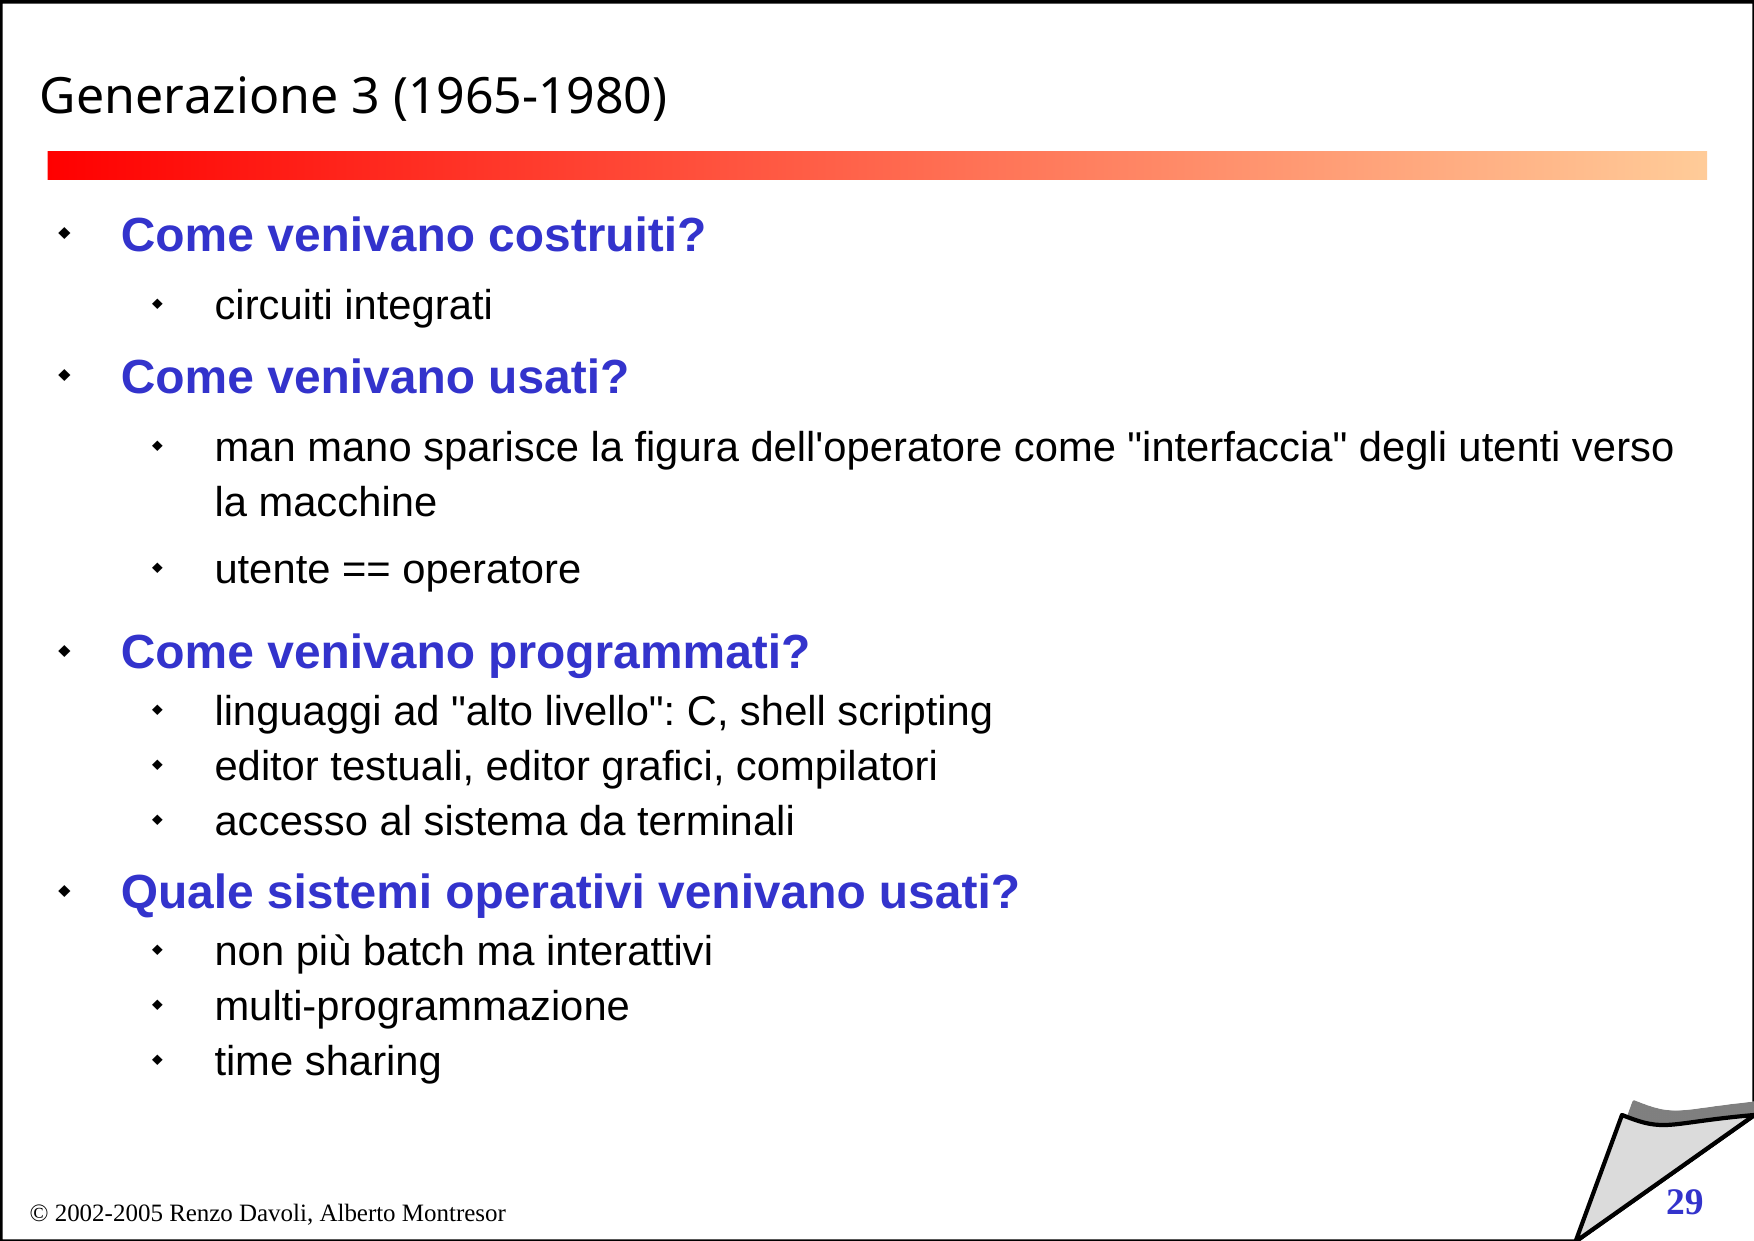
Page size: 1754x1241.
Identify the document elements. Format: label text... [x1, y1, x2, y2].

title Generazione 3 (1965-1980) [40, 49, 1713, 144]
list Come venivano costruiti? circuiti integrati Come venivano usati? man mano sparisce la figura dell'operatore come "interfaccia" degli utenti verso la macchine utente == operatore Come venivano programmati? linguaggi ad "alto livello": C, shell scripting editor testuali, editor grafici, compilatori accesso al sistema da terminali Quale sistemi operativi venivano usati? non più batch ma interattivi multi-programmazione time sharing [58, 206, 1696, 1095]
